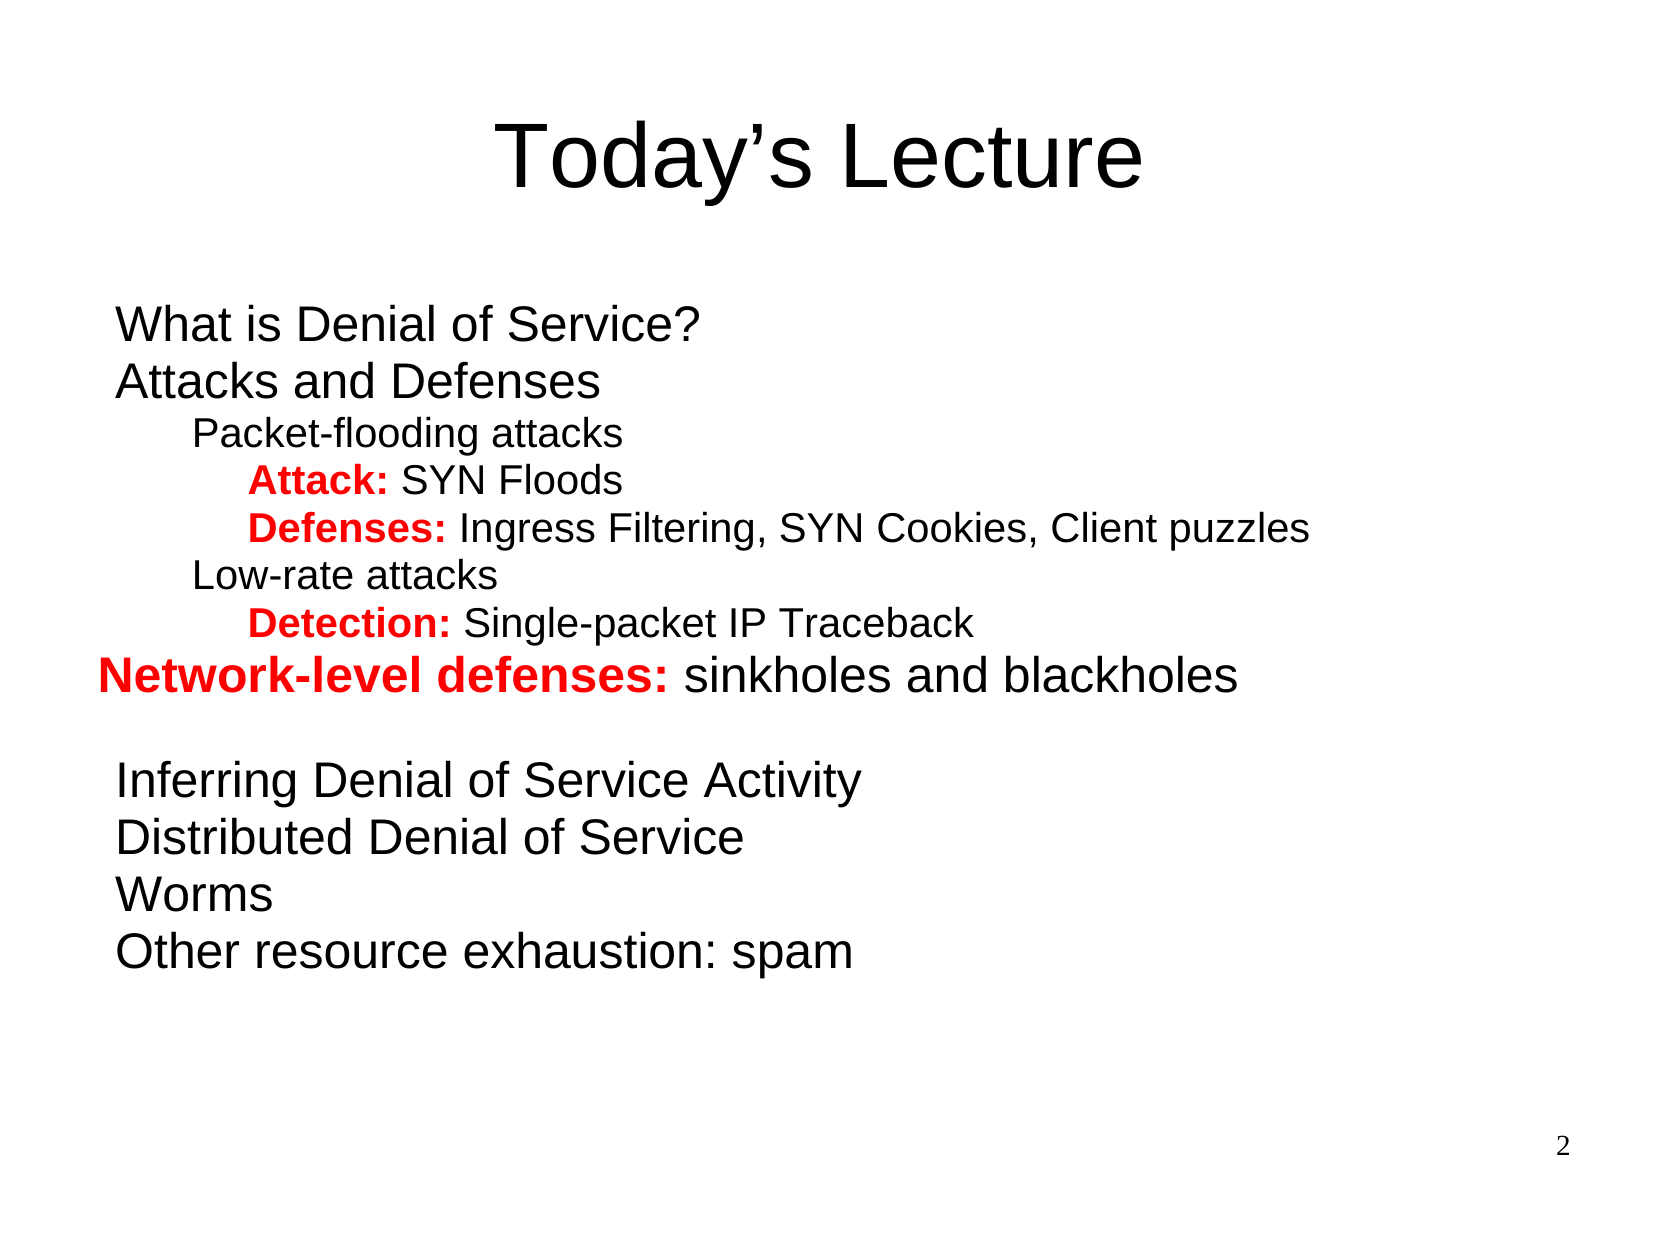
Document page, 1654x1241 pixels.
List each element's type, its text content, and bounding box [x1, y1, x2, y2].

list What is Denial of Service? Attacks and Defenses Packet-flooding attacks Attack: SYN Floods Defenses: Ingress Filtering, SYN Cookies, Client puzzles Low-rate attacks Detection: Single-packet IP Traceback Network-level defenses: sinkholes and blackholes Inferring Denial of Service Activity Distributed Denial of Service Worms Other resource exhaustion: spam [82, 297, 1571, 1172]
title Today’s Lecture [27, 52, 1613, 260]
